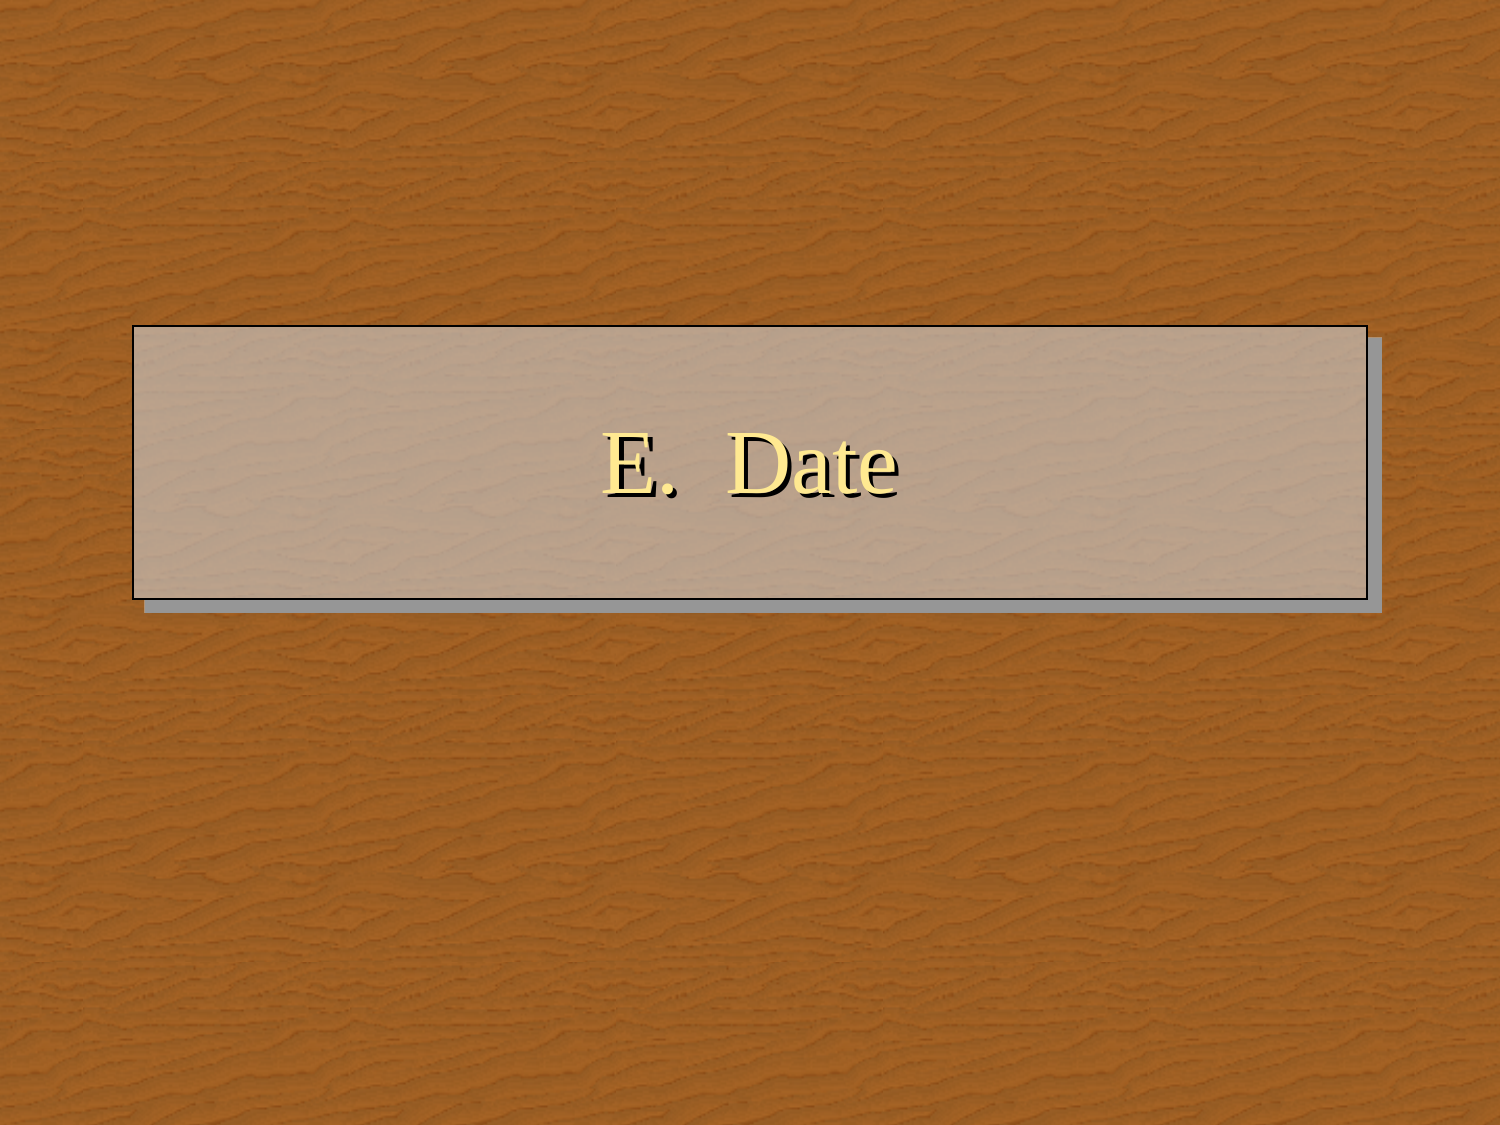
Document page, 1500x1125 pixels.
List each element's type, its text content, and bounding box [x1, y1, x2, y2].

picture [0, 0, 1500, 1125]
title E. Date [150, 337, 1351, 588]
